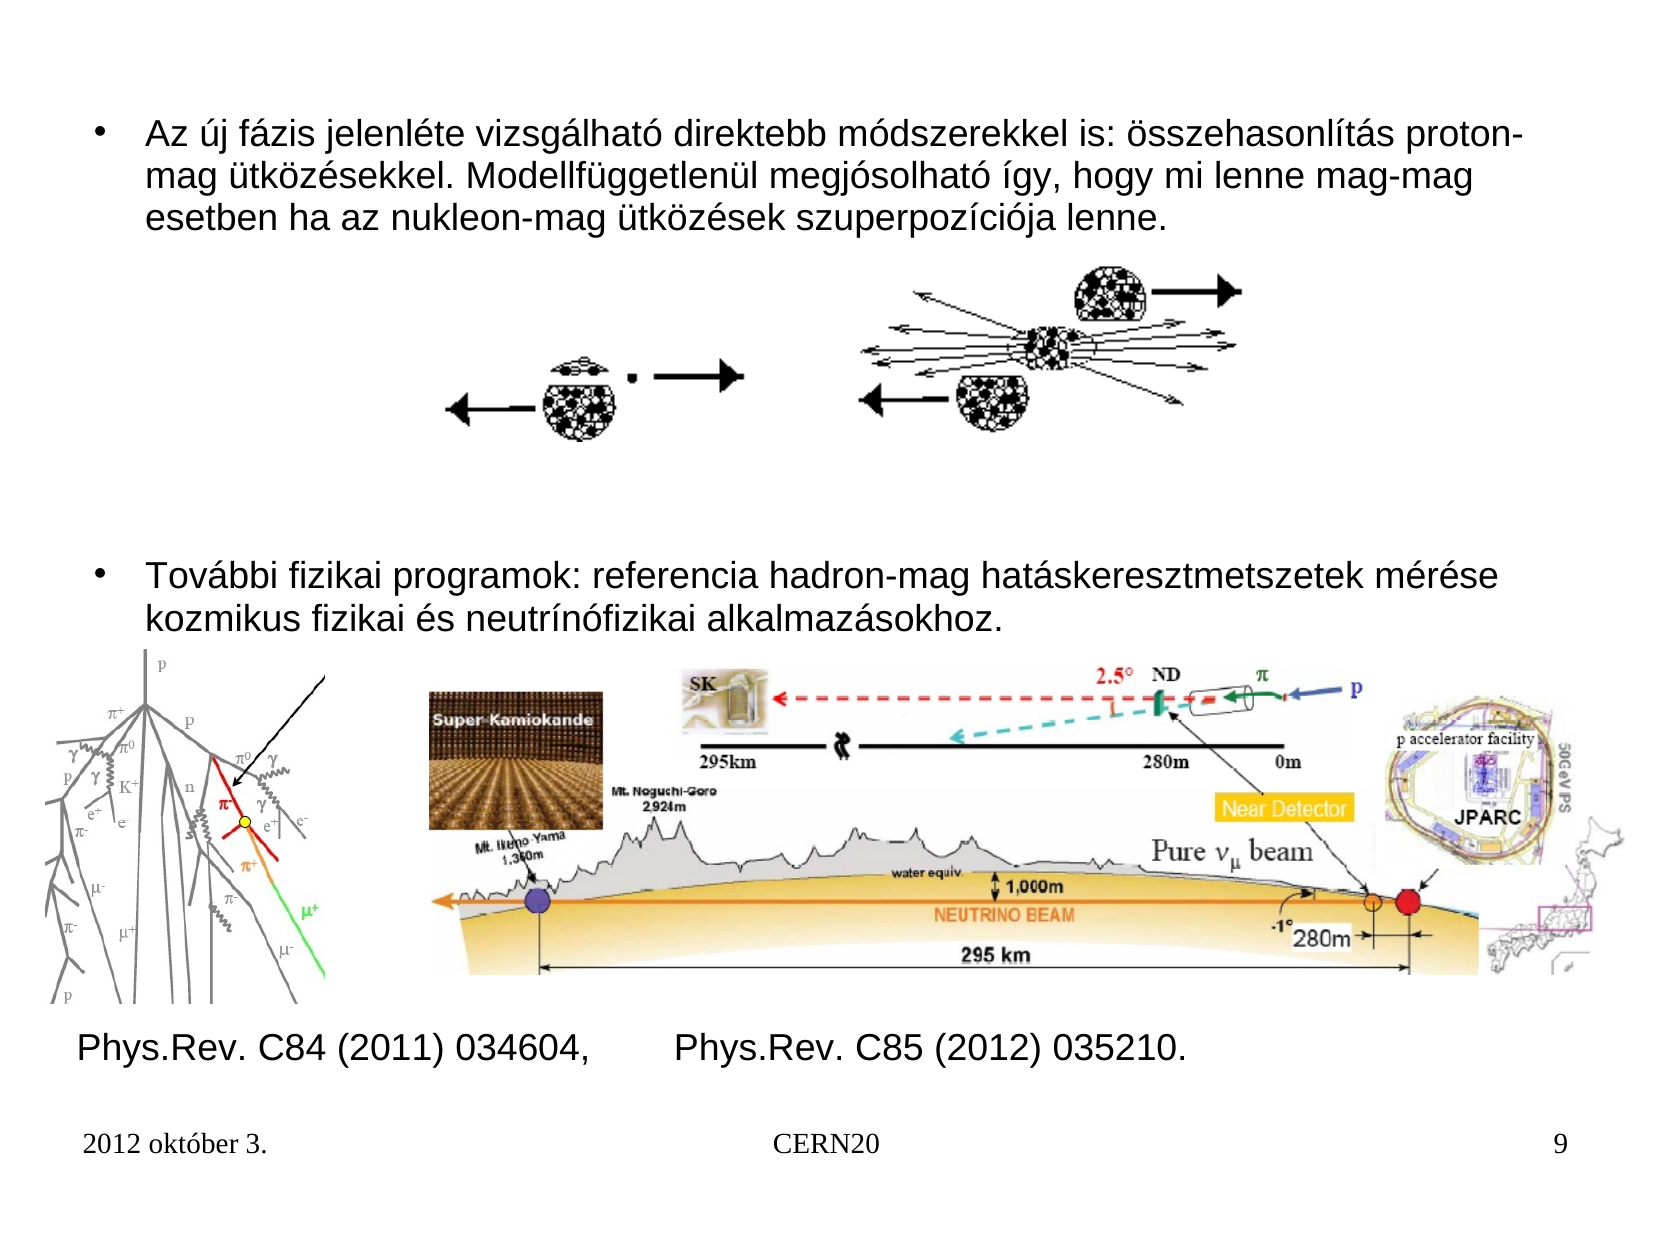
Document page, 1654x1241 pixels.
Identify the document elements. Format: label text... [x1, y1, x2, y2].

picture [45, 649, 325, 1004]
picture [429, 649, 1625, 975]
picture [442, 265, 1246, 442]
list Az új fázis jelenléte vizsgálható direktebb módszerekkel is: összehasonlítás proton-mag ütközésekkel. Modellfüggetlenül megjósolható így, hogy mi lenne mag-mag esetben ha az nukleon-mag ütközések szuperpozíciója lenne. További fizikai programok: referencia hadron-mag hatáskeresztmetszetek mérése kozmikus fizikai és neutrínófizikai alkalmazásokhoz. Phys.Rev. C84 (2011) 034604, Phys.Rev. C85 (2012) 035210. [76, 112, 1565, 1123]
